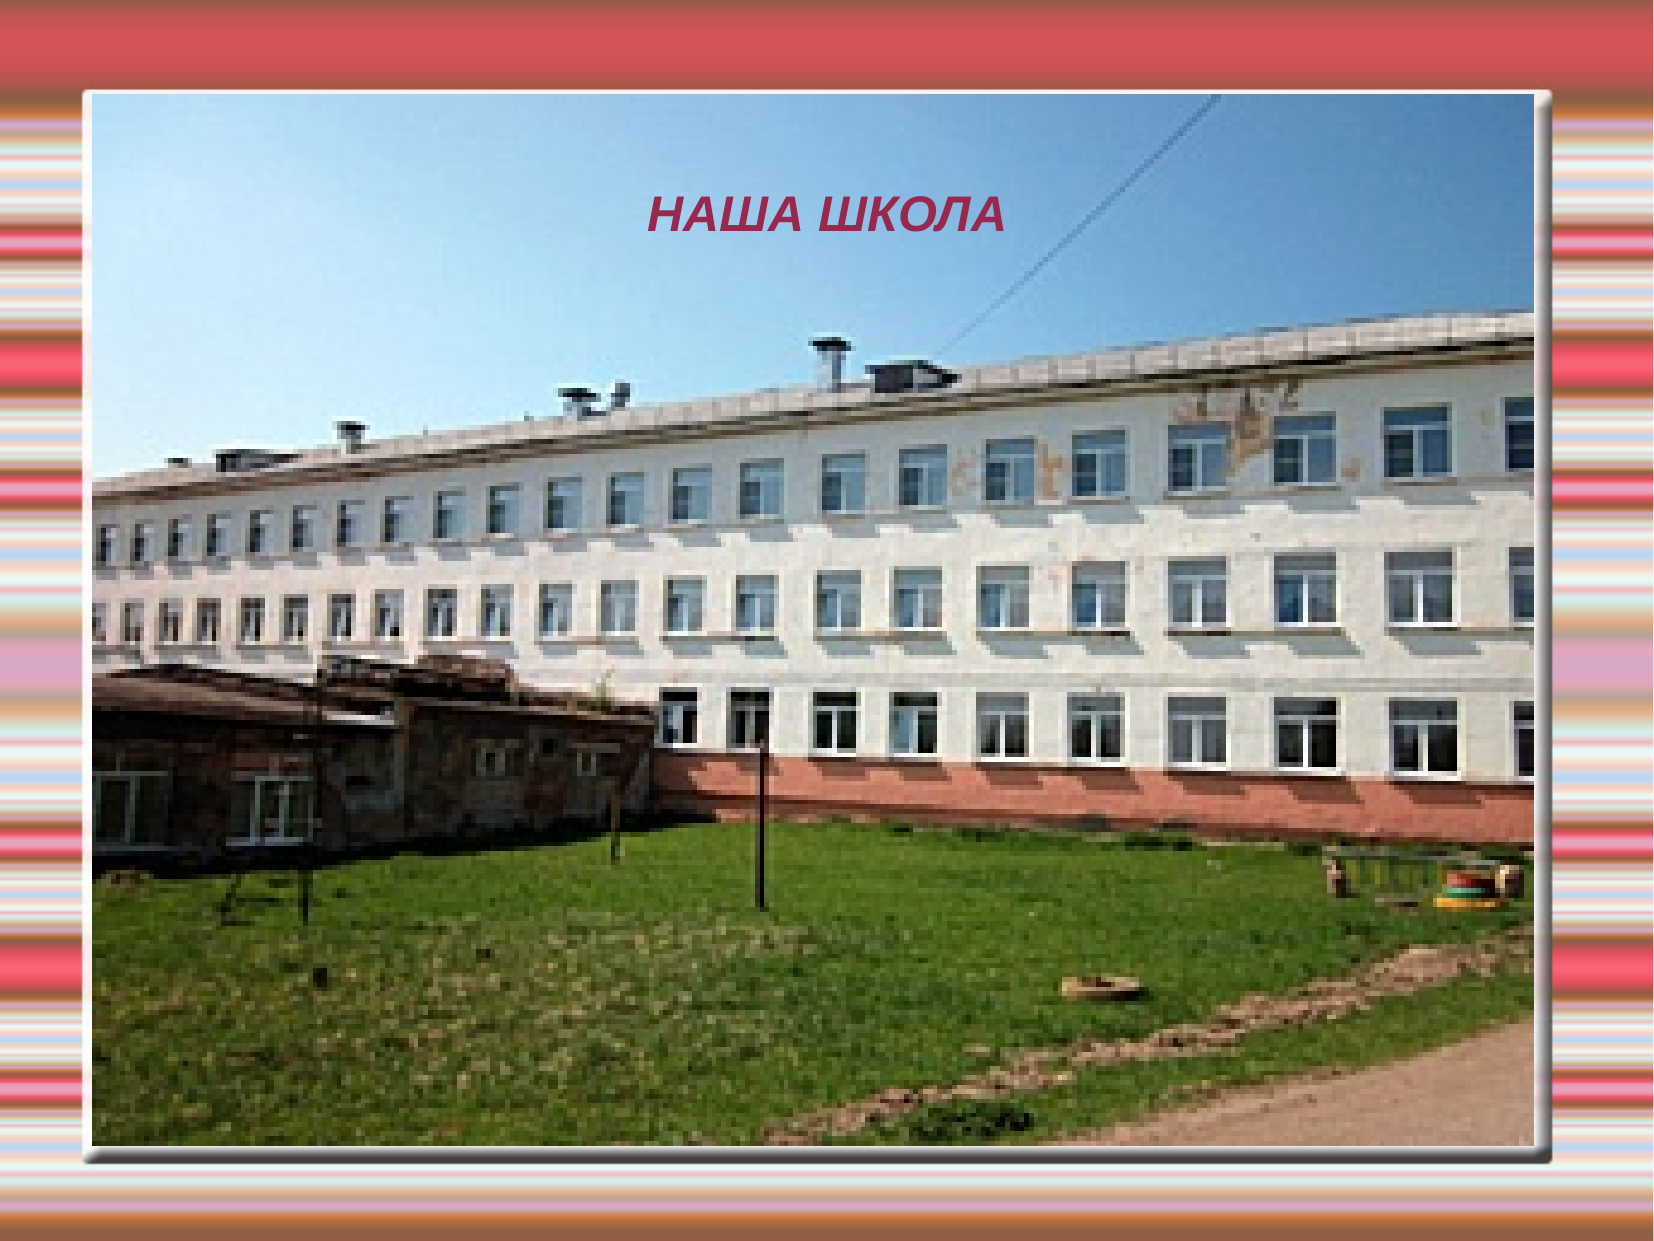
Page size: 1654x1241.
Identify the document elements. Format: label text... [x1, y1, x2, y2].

picture [0, 0, 1654, 1241]
title НАША ШКОЛА [121, 106, 1534, 322]
